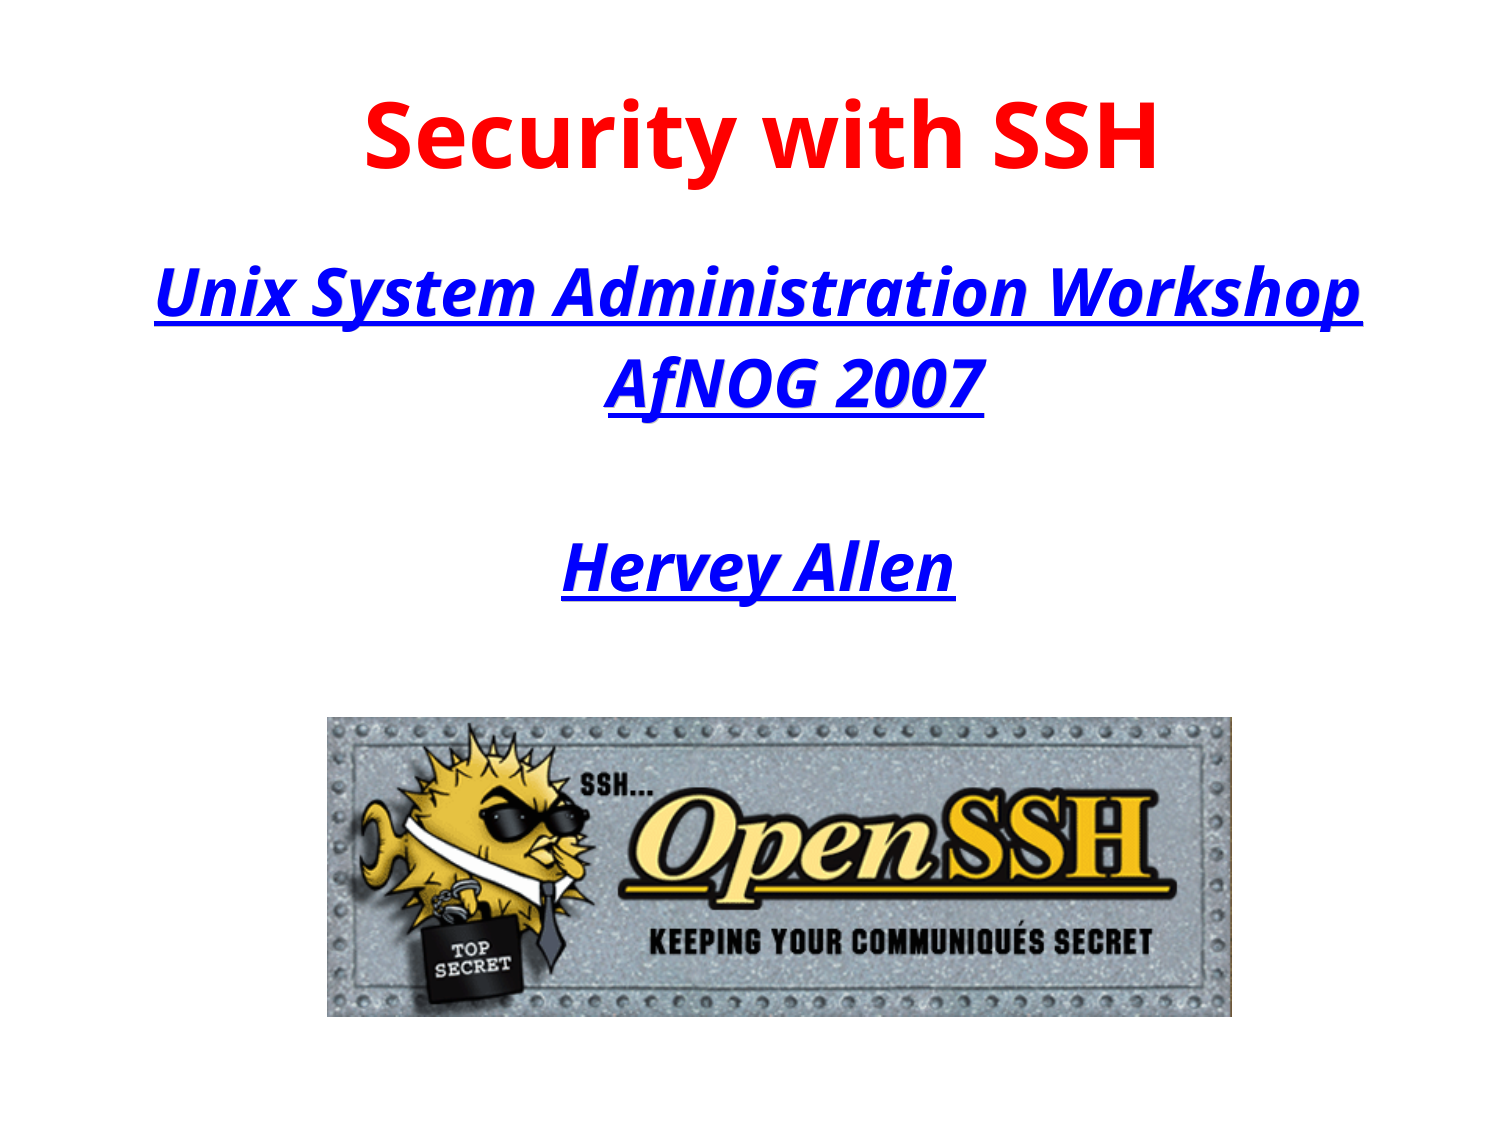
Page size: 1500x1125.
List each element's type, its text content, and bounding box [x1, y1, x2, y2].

title Security with SSH [239, 70, 1288, 188]
subtitle Unix System Administration Workshop AfNOG 2007 Hervey Allen [51, 243, 1391, 611]
picture [327, 717, 1232, 1017]
